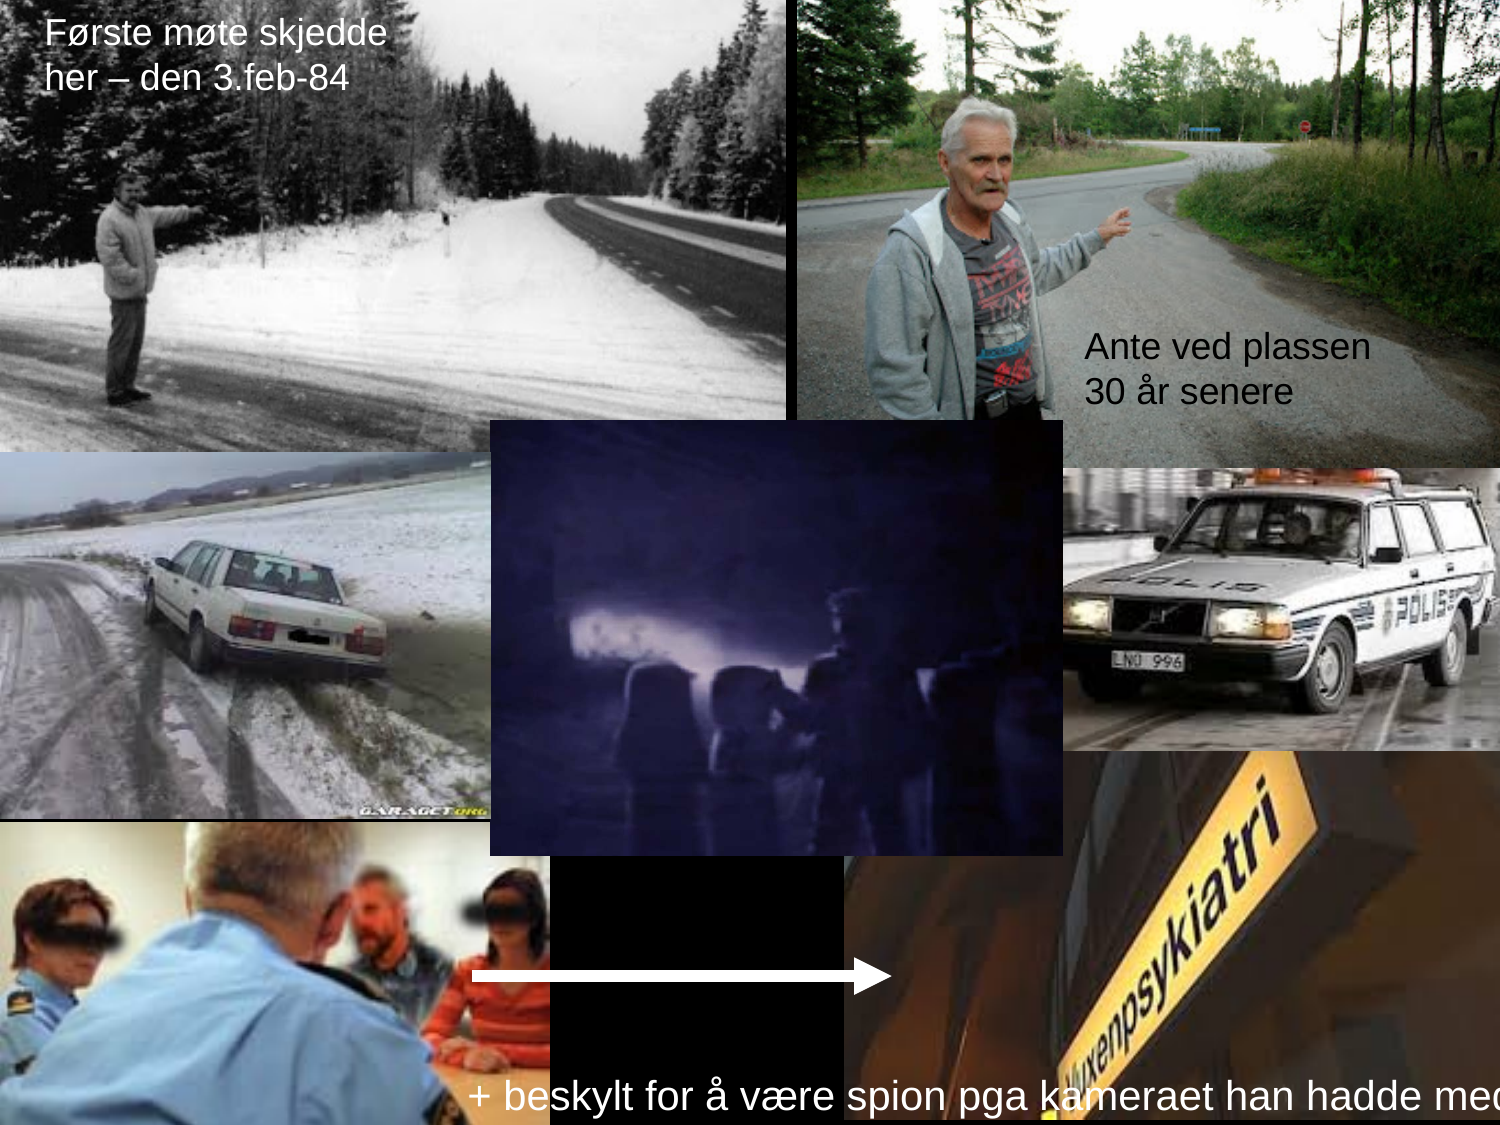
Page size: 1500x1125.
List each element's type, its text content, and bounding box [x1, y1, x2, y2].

text_box + beskylt for å være spion pga kameraet han hadde med [452, 1060, 1500, 1125]
text_box Ante ved plassen 30 år senere [1069, 314, 1387, 420]
picture [0, 0, 1500, 1125]
text_box Første møte skjedde her – den 3.feb-84 [29, 0, 404, 106]
